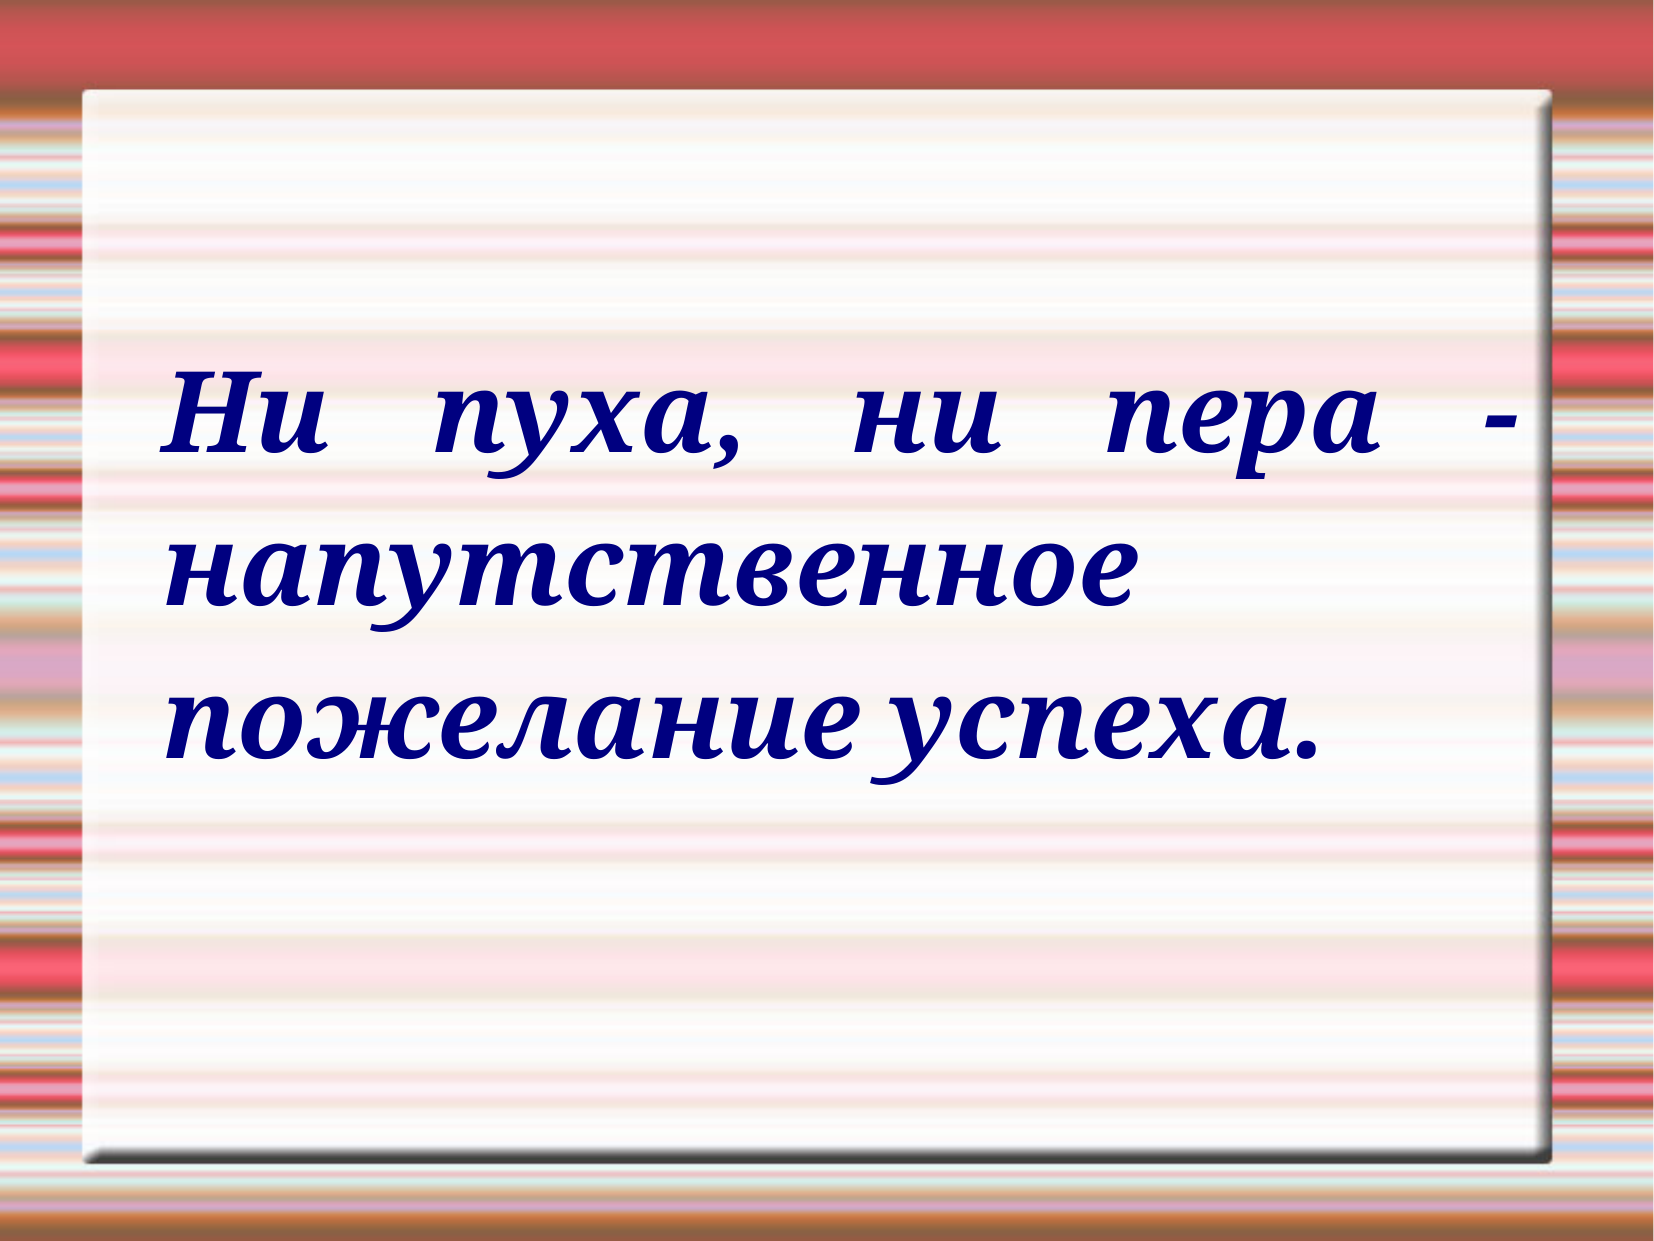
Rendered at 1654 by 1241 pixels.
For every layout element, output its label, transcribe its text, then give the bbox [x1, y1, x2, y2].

text_box Ни пуха, ни пера - напутственное пожелание успеха. [147, 324, 1536, 827]
picture [0, 0, 1654, 1241]
